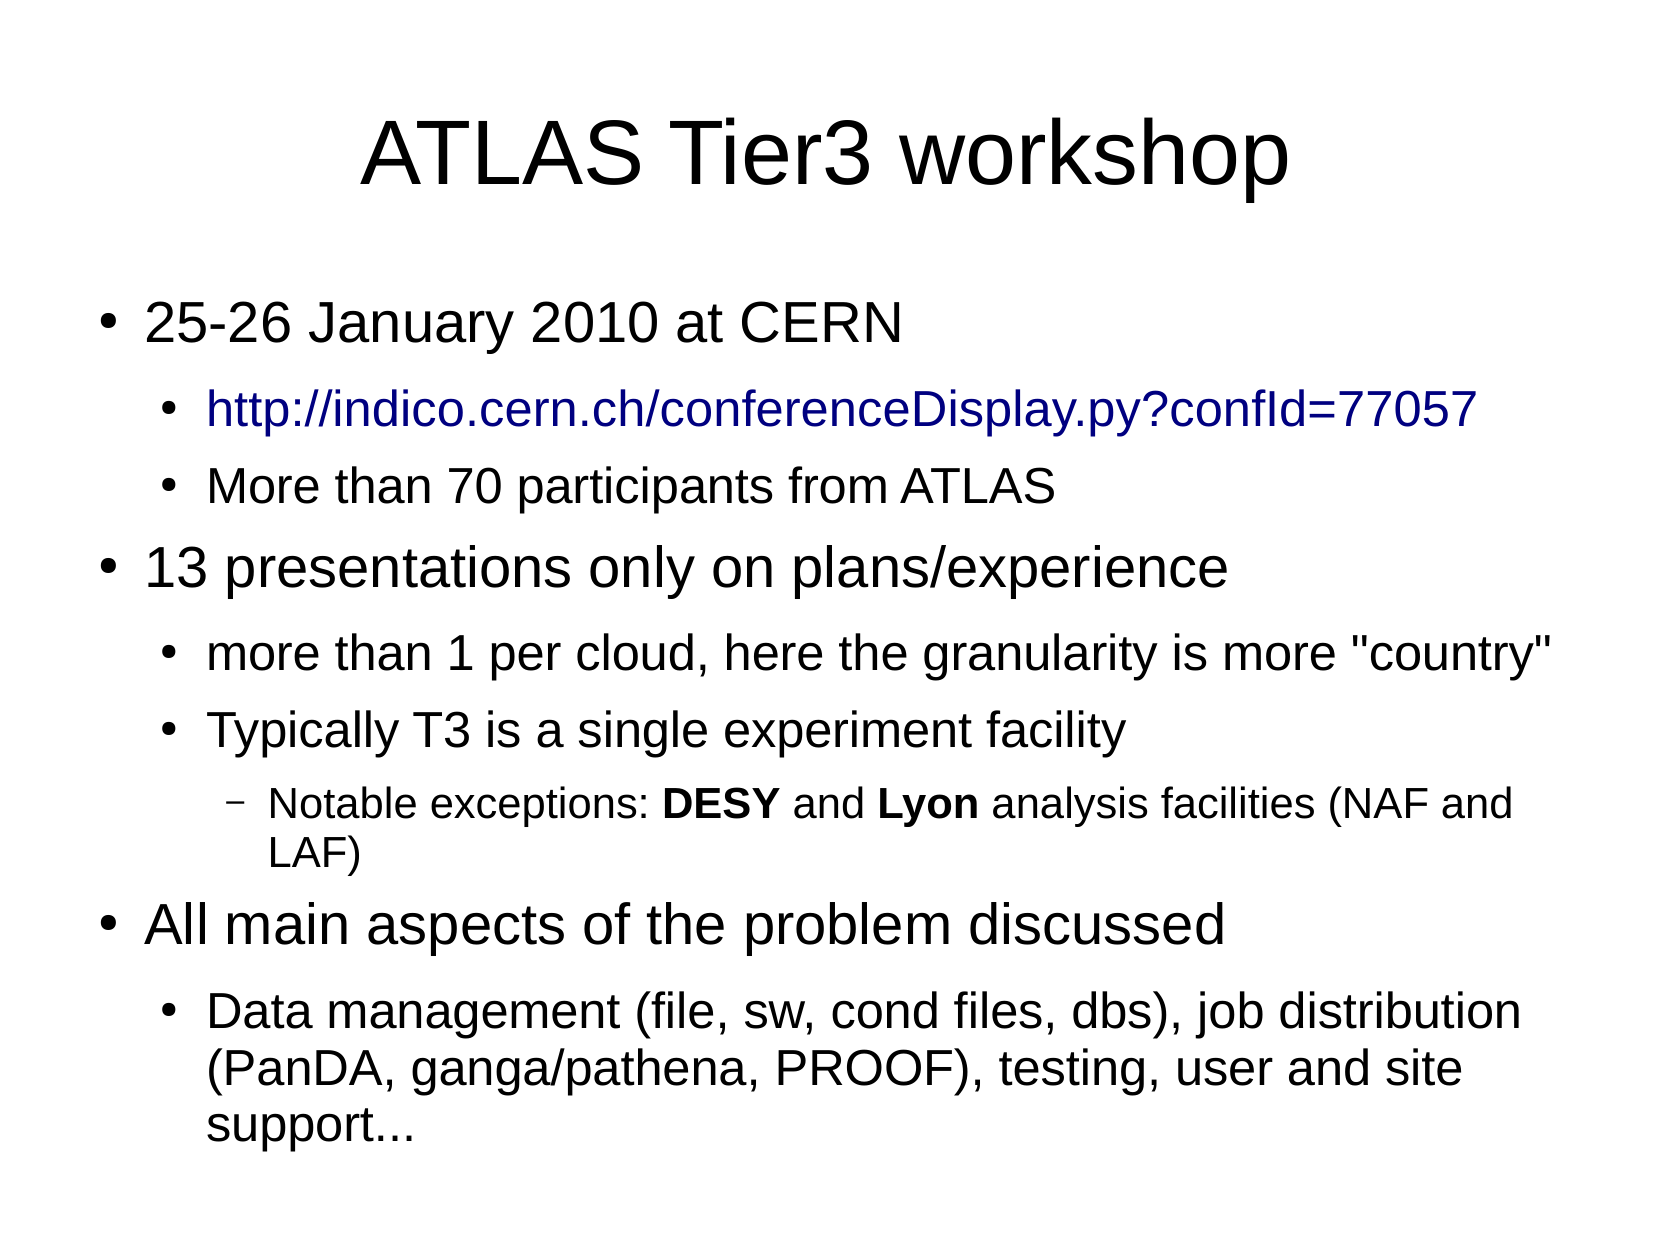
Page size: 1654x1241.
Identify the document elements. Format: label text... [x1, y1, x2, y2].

title ATLAS Tier3 workshop [82, 56, 1571, 250]
list 25-26 January 2010 at CERN http://indico.cern.ch/conferenceDisplay.py?confId=77057 More than 70 participants from ATLAS 13 presentations only on plans/experience more than 1 per cloud, here the granularity is more "country" Typically T3 is a single experiment facility Notable exceptions: DESY and Lyon analysis facilities (NAF and LAF) All main aspects of the problem discussed Data management (file, sw, cond files, dbs), job distribution (PanDA, ganga/pathena, PROOF), testing, user and site support... [82, 290, 1573, 1204]
